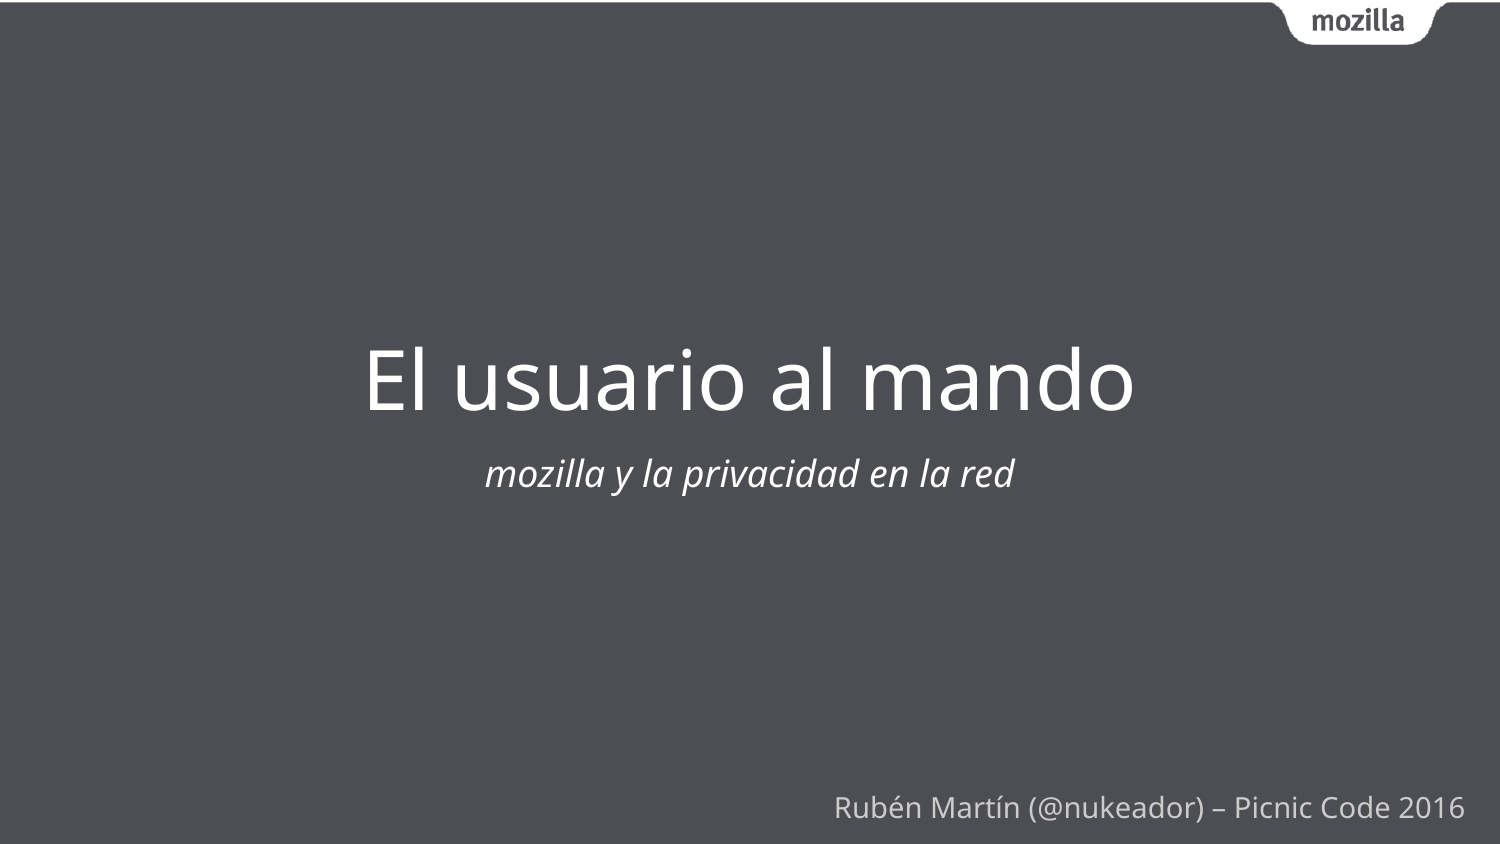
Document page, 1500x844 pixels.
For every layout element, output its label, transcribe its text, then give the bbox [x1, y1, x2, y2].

text_box El usuario al mando [312, 314, 1188, 530]
text_box Rubén Martín (@nukeador) – Picnic Code 2016 [389, 779, 1489, 844]
